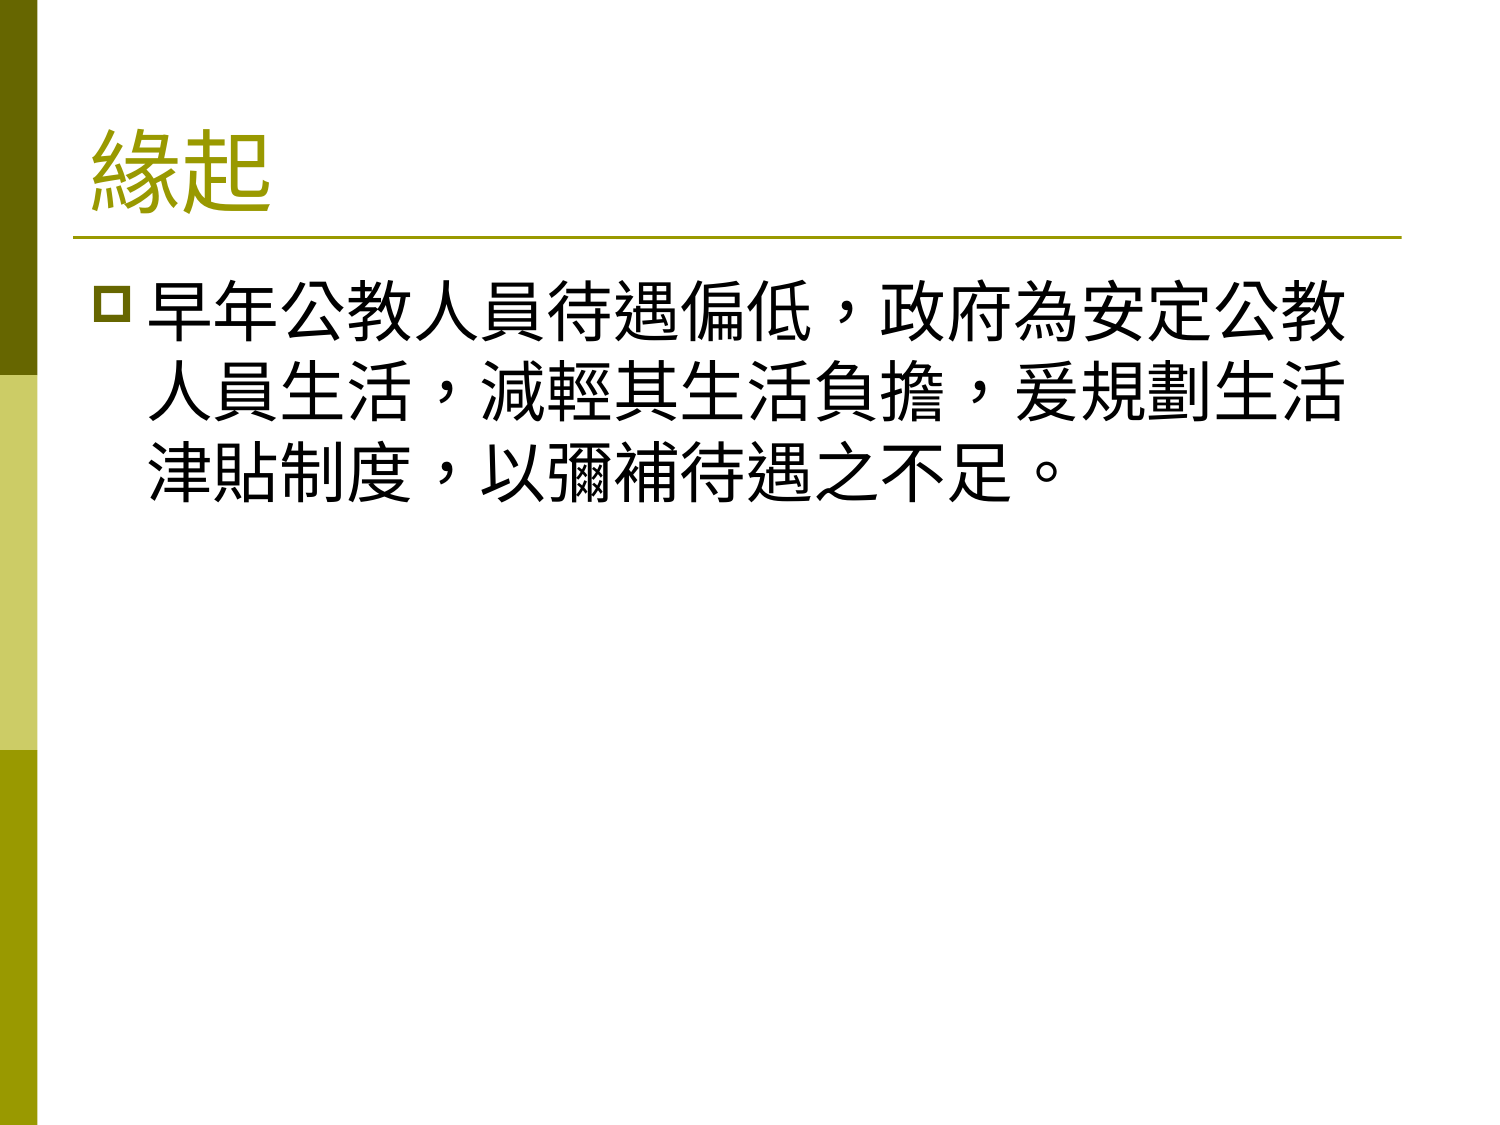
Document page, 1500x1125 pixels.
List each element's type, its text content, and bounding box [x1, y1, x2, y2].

title 緣起 [75, 45, 1426, 233]
list 早年公教人員待遇偏低，政府為安定公教人員生活，減輕其生活負擔，爰規劃生活津貼制度，以彌補待遇之不足。 [75, 262, 1426, 1006]
